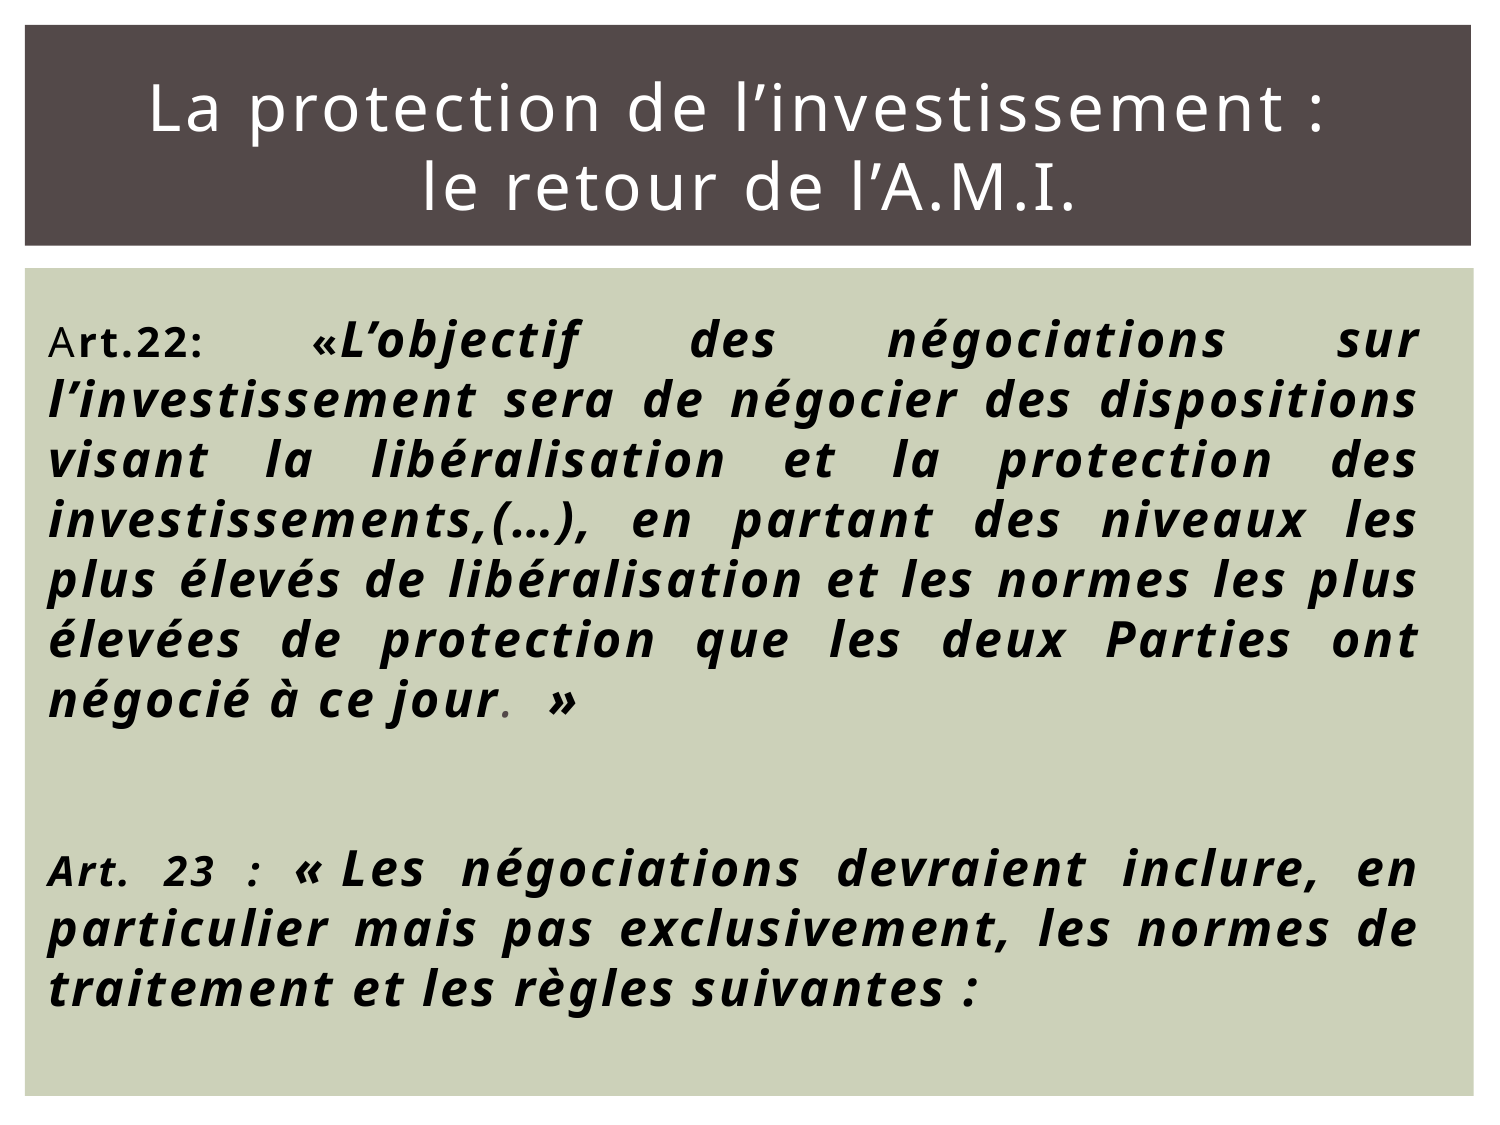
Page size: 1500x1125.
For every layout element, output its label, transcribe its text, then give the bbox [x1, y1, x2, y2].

list Art.22: «L’objectif des négociations sur l’investissement sera de négocier des dispositions visant la libéralisation et la protection des investissements,(…), en partant des niveaux les plus élevés de libéralisation et les normes les plus élevées de protection que les deux Parties ont négocié à ce jour. » Art. 23 : « Les négociations devraient inclure, en particulier mais pas exclusivement, les normes de traitement et les règles suivantes : [33, 299, 1438, 1045]
title La protection de l’investissement : le retour de l’A.M.I. [62, 58, 1438, 232]
